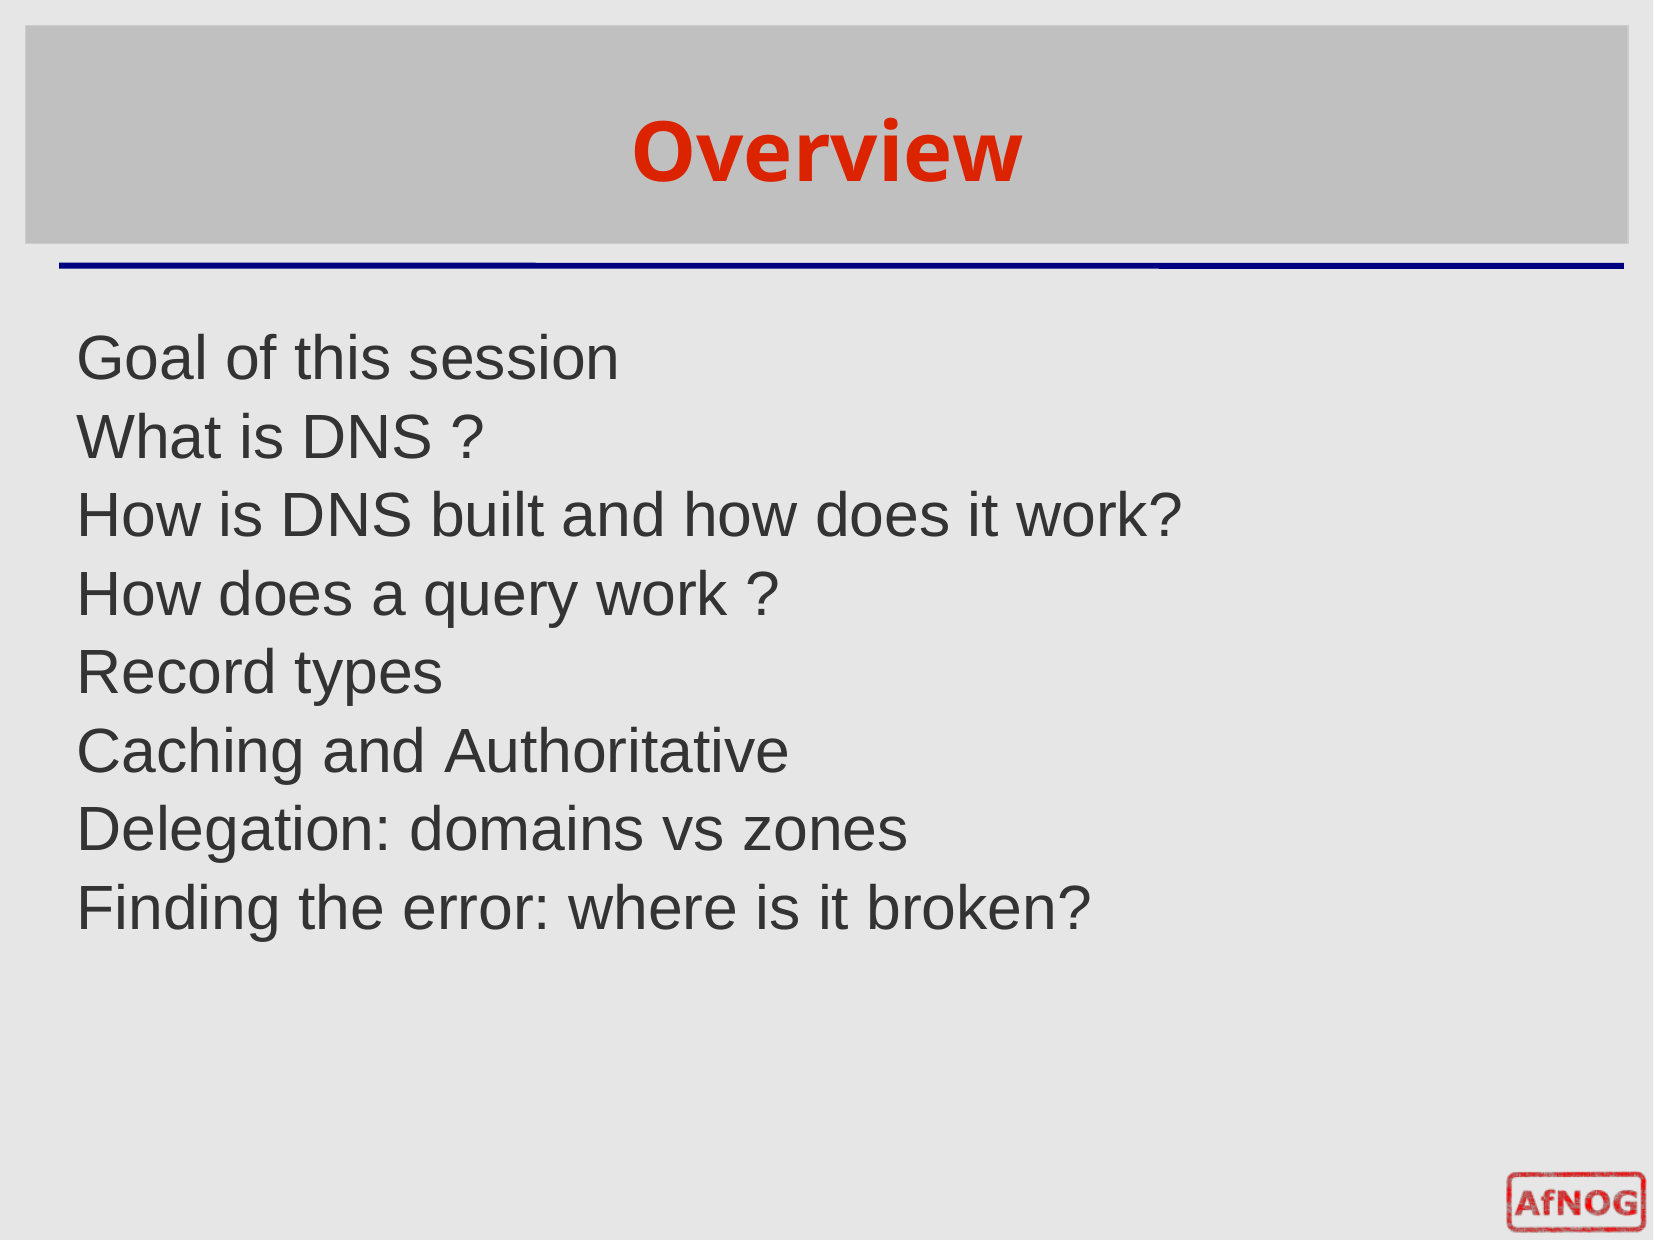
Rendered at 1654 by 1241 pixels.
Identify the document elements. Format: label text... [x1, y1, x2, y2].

title Overview [121, 46, 1534, 254]
picture [1505, 1170, 1648, 1235]
list Goal of this session What is DNS ? How is DNS built and how does it work? How does a query work ? Record types Caching and Authoritative Delegation: domains vs zones Finding the error: where is it broken? [59, 322, 1595, 1132]
